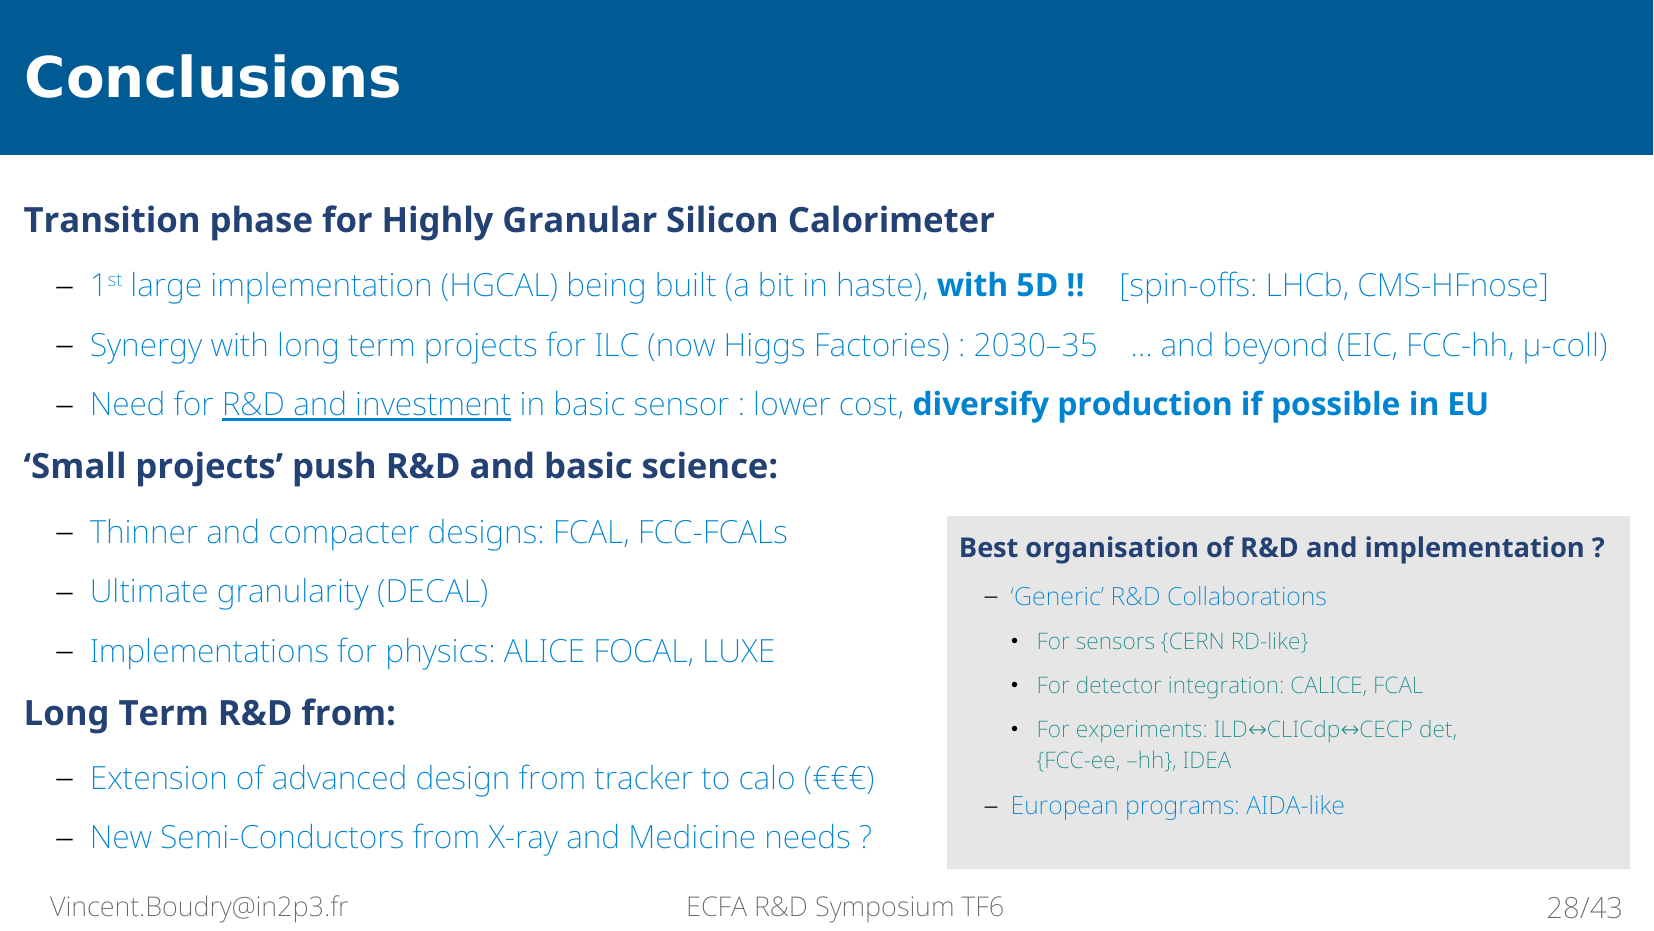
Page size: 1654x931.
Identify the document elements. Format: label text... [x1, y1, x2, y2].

list Best organisation of R&D and implementation ? ‘Generic’ R&D Collaborations For sensors {CERN RD-like} For detector integration: CALICE, FCAL For experiments: ILD↔CLICdp↔CECP det, {FCC-ee, –hh}, IDEA European programs: AIDA-like [947, 516, 1631, 870]
title Conclusions [24, 12, 1635, 143]
list Transition phase for Highly Granular Silicon Calorimeter 1st large implementation (HGCAL) being built (a bit in haste), with 5D !! [spin-offs: LHCb, CMS-HFnose] Synergy with long term projects for ILC (now Higgs Factories) : 2030–35 … and beyond (EIC, FCC-hh, μ-coll) Need for R&D and investment in basic sensor : lower cost, diversify production if possible in EU ‘Small projects’ push R&D and basic science: Thinner and compacter designs: FCAL, FCC-FCALs Ultimate granularity (DECAL) Implementations for physics: ALICE FOCAL, LUXE Long Term R&D from: Extension of advanced design from tracker to calo (€€€) New Semi-Conductors from X-ray and Medicine needs ? [23, 195, 1609, 881]
